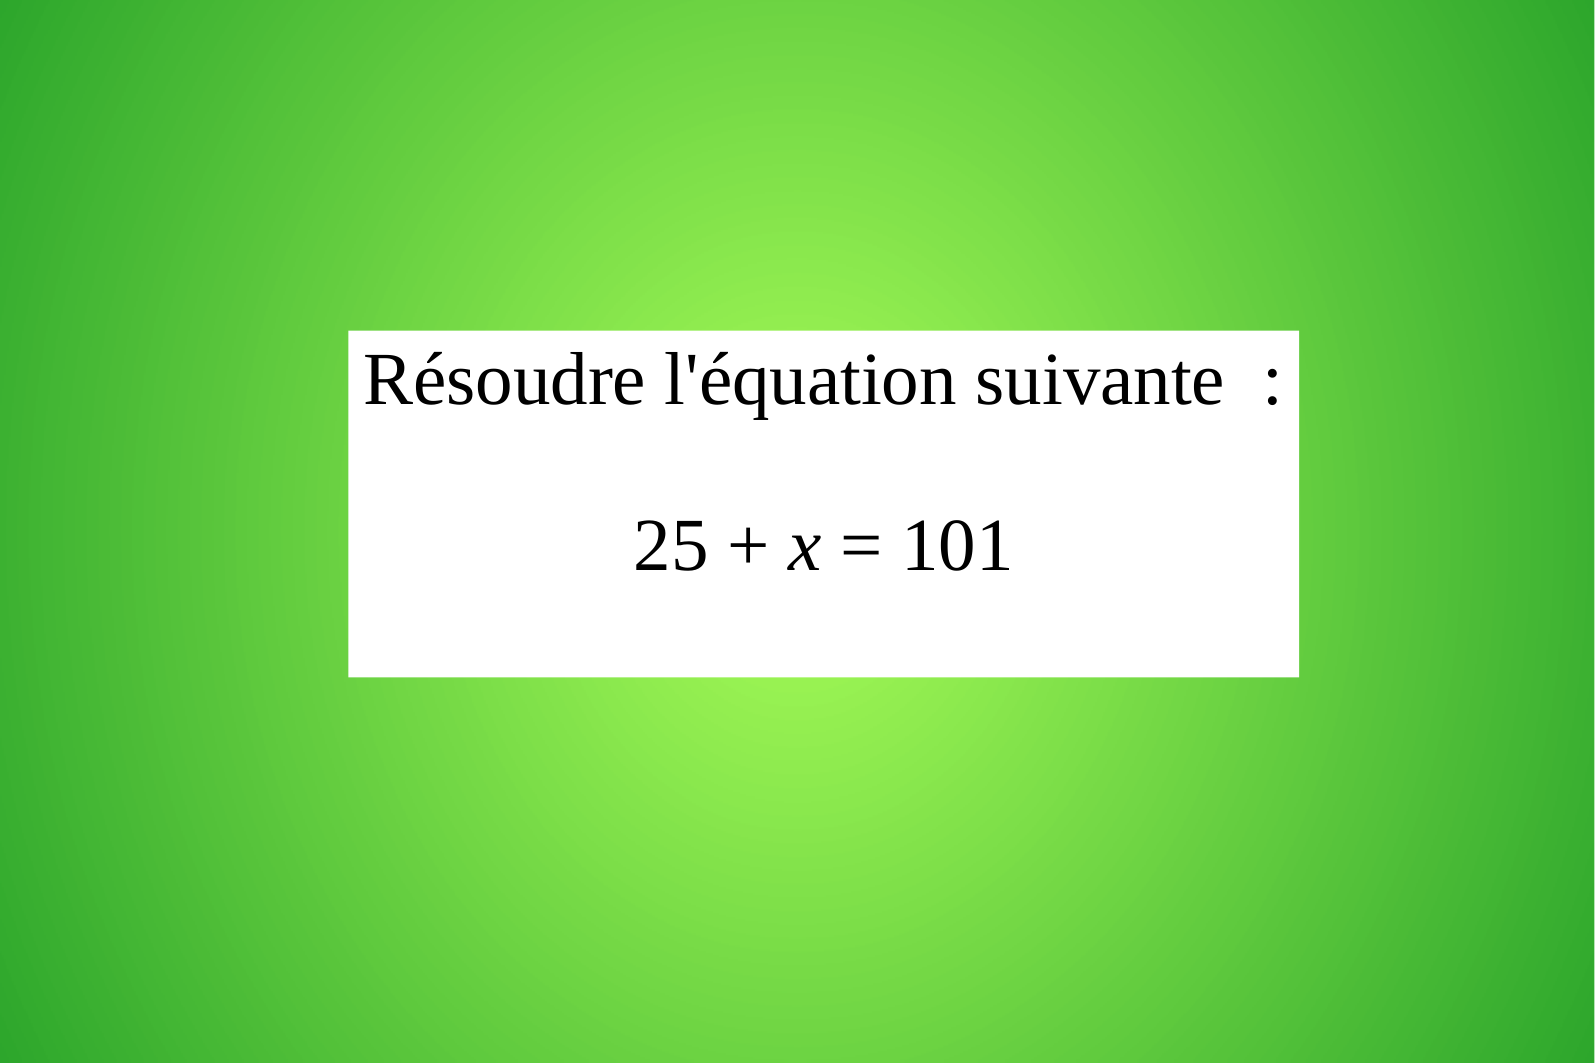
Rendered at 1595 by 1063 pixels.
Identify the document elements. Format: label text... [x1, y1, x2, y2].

picture [0, 0, 1595, 1063]
text_box Résoudre l'équation suivante : 25 + x = 101 [348, 330, 1300, 678]
